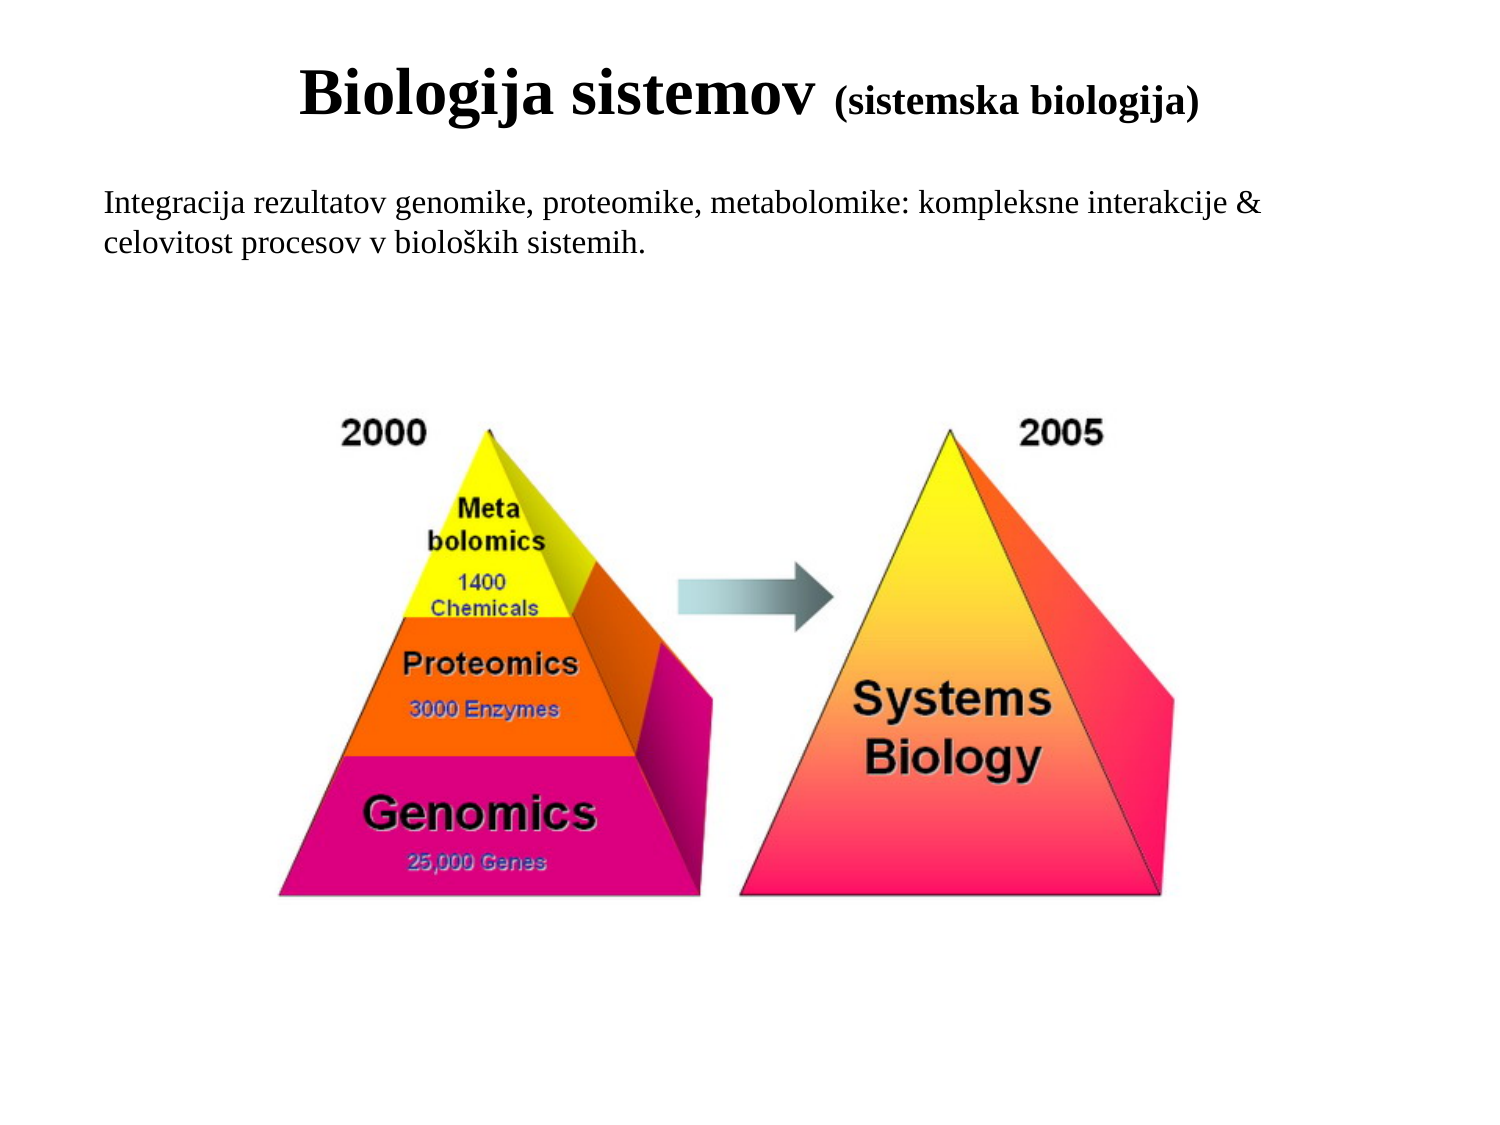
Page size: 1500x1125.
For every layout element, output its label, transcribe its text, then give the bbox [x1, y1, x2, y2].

title Biologija sistemov (sistemska biologija) [112, 42, 1388, 133]
picture [253, 397, 1192, 905]
list Integracija rezultatov genomike, proteomike, metabolomike: kompleksne interakcije & celovitost procesov v bioloških sistemih. [88, 172, 1388, 492]
